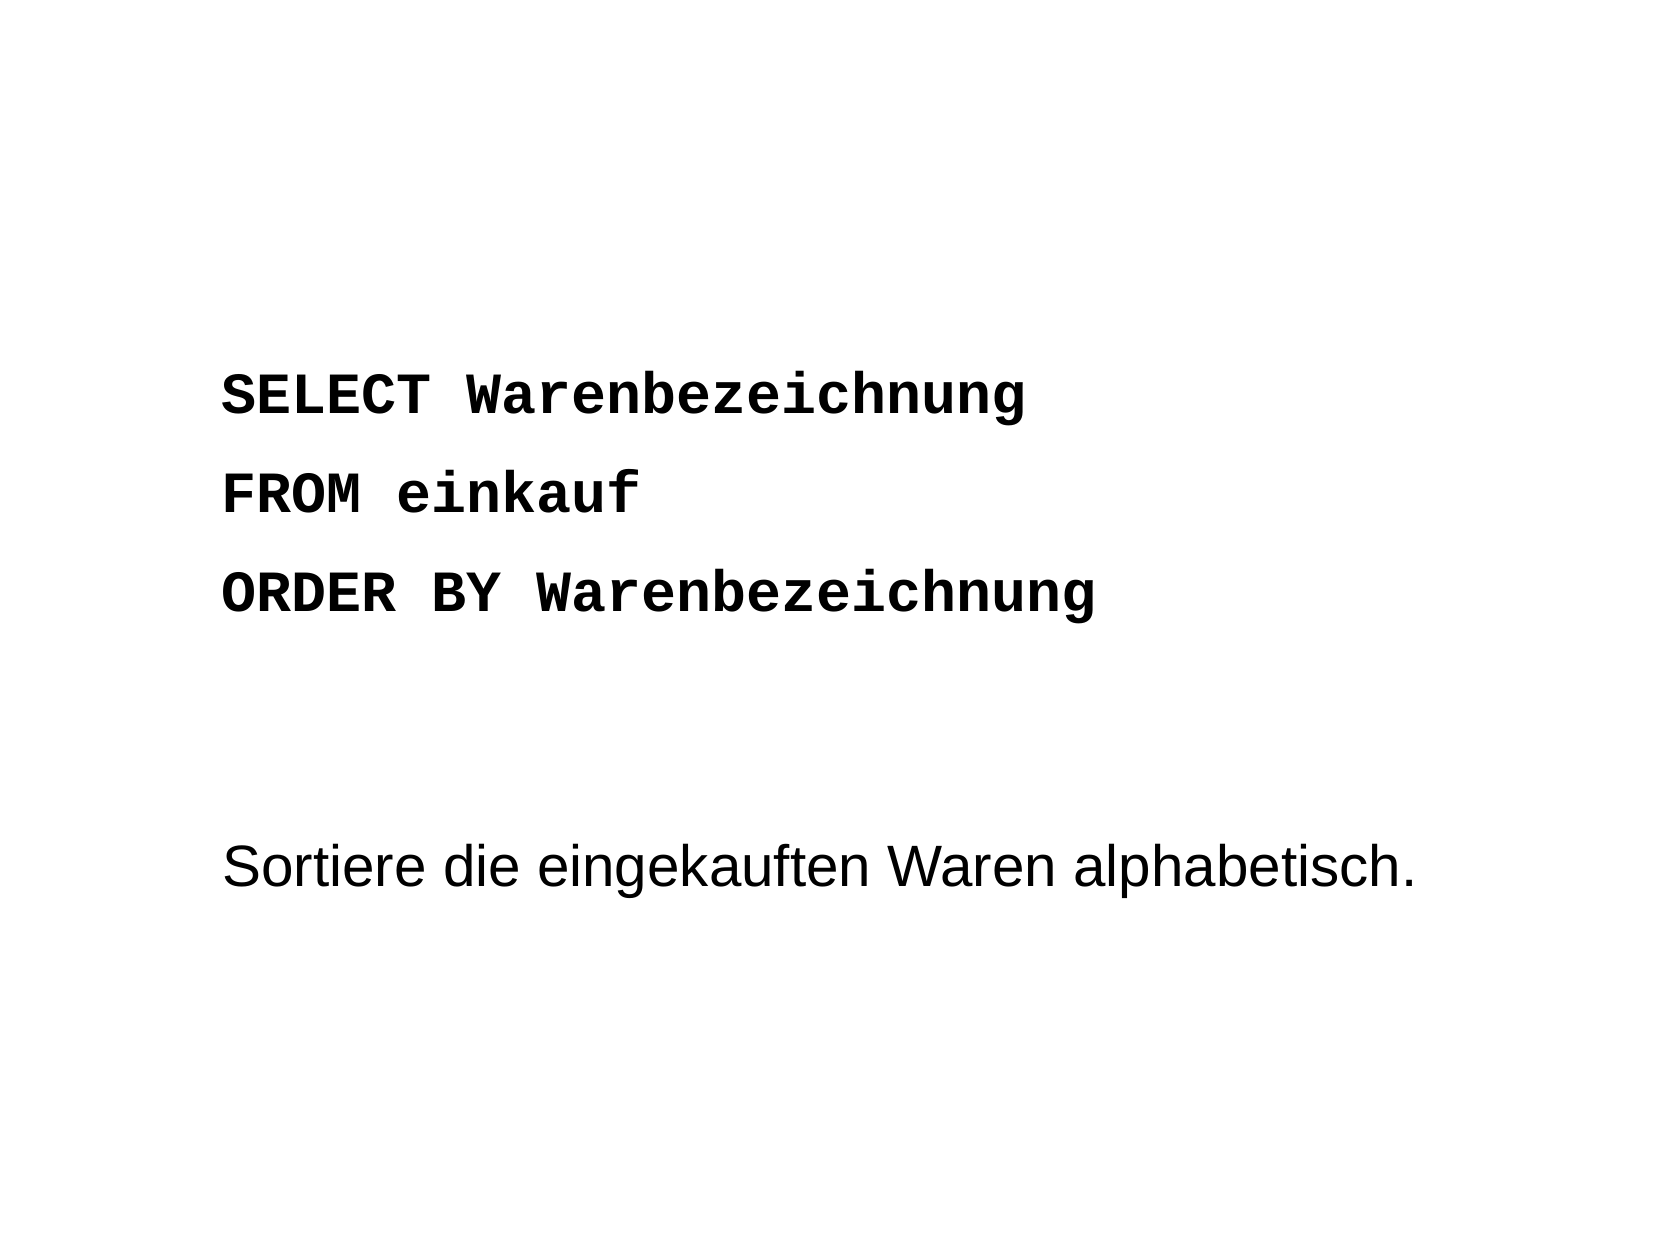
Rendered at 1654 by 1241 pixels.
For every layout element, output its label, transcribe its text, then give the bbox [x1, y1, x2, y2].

text_box SELECT Warenbezeichnung FROM einkauf ORDER BY Warenbezeichnung [206, 324, 1565, 637]
title Sortiere die eingekauften Waren alphabetisch. [76, 787, 1566, 945]
